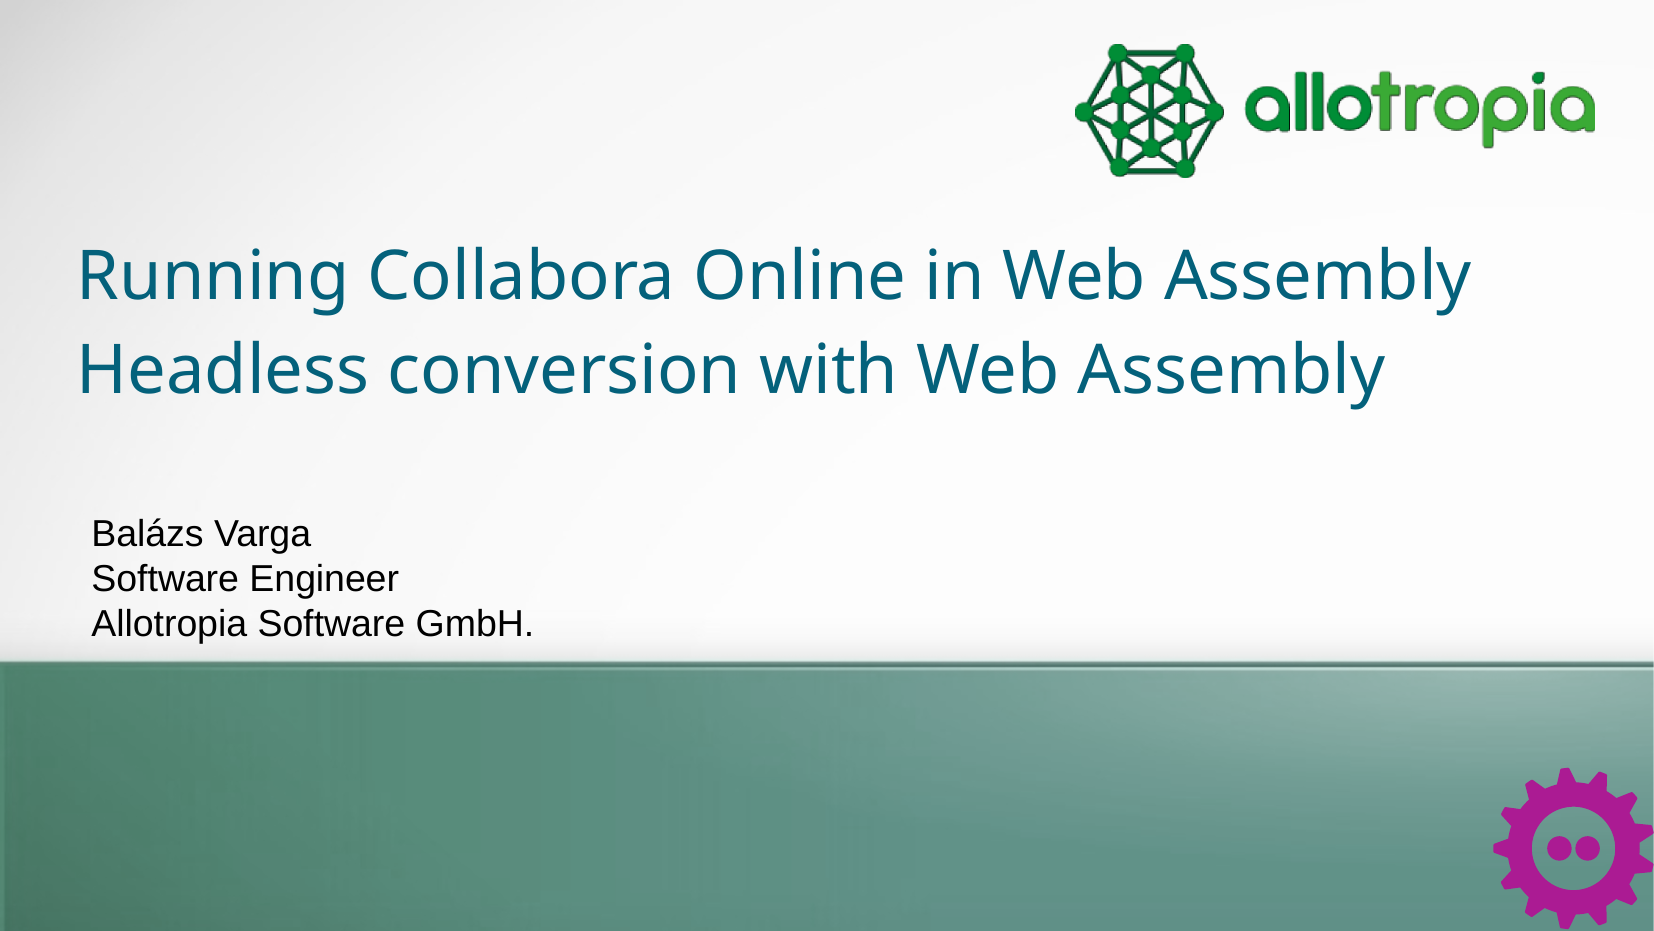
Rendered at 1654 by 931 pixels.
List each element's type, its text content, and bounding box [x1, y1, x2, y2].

text_box Balázs Varga Software Engineer Allotropia Software GmbH. [76, 501, 1081, 783]
title Running Collabora Online in Web Assembly Headless conversion with Web Assembly [76, 221, 1595, 414]
picture [0, 0, 1654, 931]
